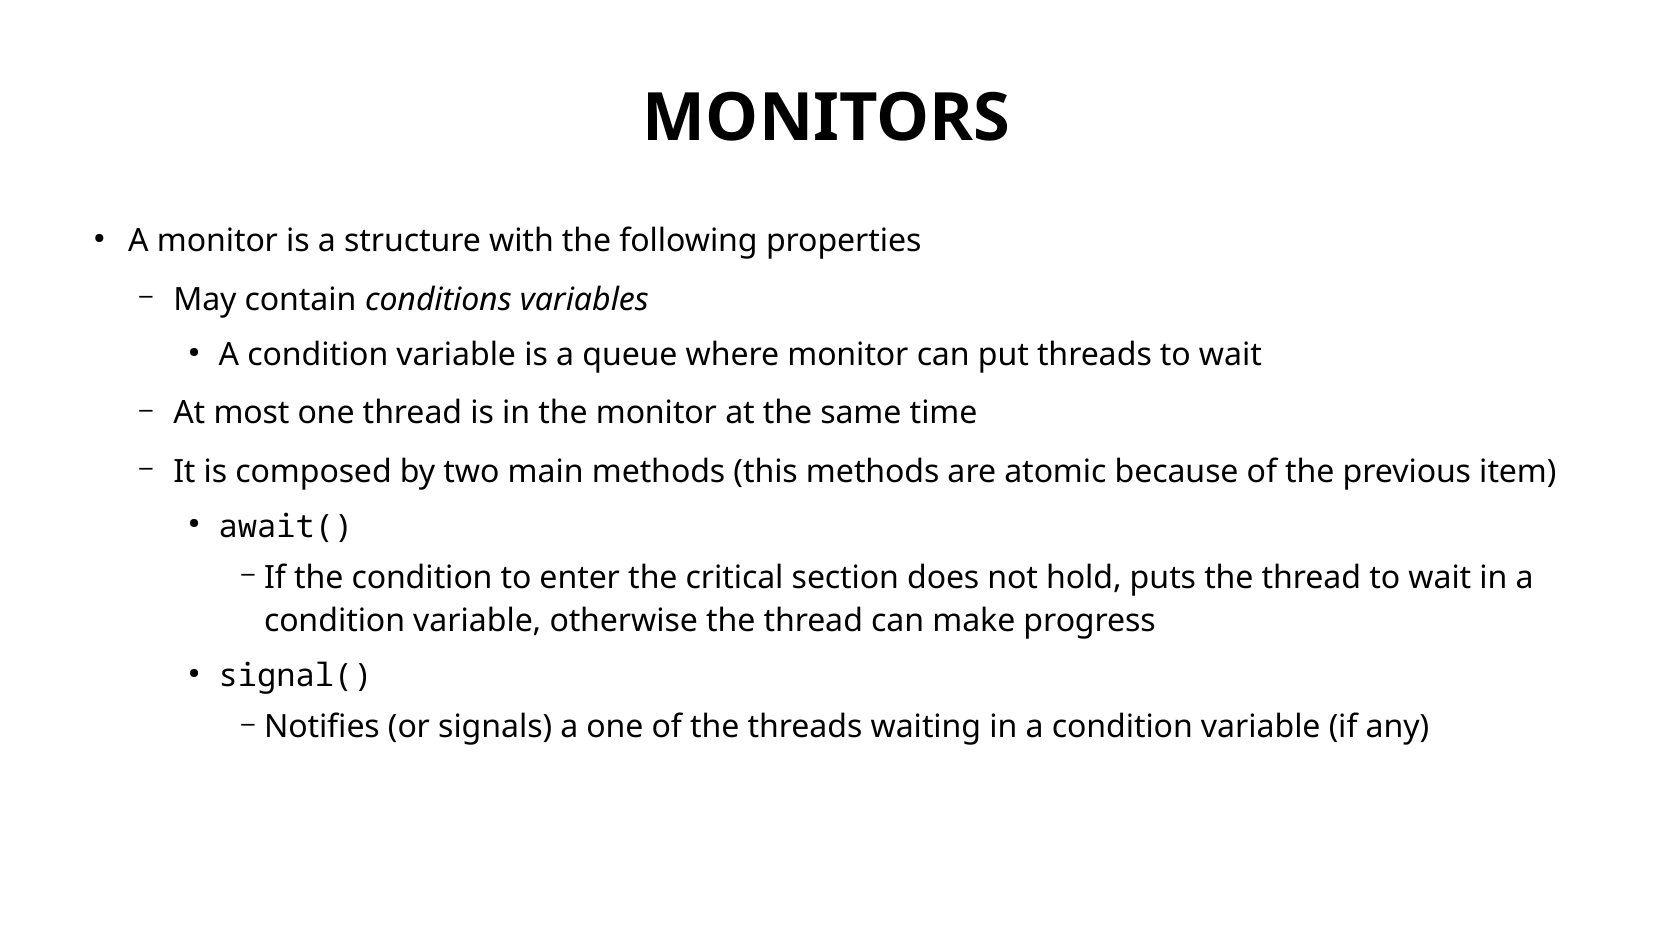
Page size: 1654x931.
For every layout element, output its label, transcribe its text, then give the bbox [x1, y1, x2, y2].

list A monitor is a structure with the following properties May contain conditions variables A condition variable is a queue where monitor can put threads to wait At most one thread is in the monitor at the same time It is composed by two main methods (this methods are atomic because of the previous item) await() If the condition to enter the critical section does not hold, puts the thread to wait in a condition variable, otherwise the thread can make progress signal() Notifies (or signals) a one of the threads waiting in a condition variable (if any) [82, 217, 1571, 757]
title MONITORS [82, 36, 1571, 193]
